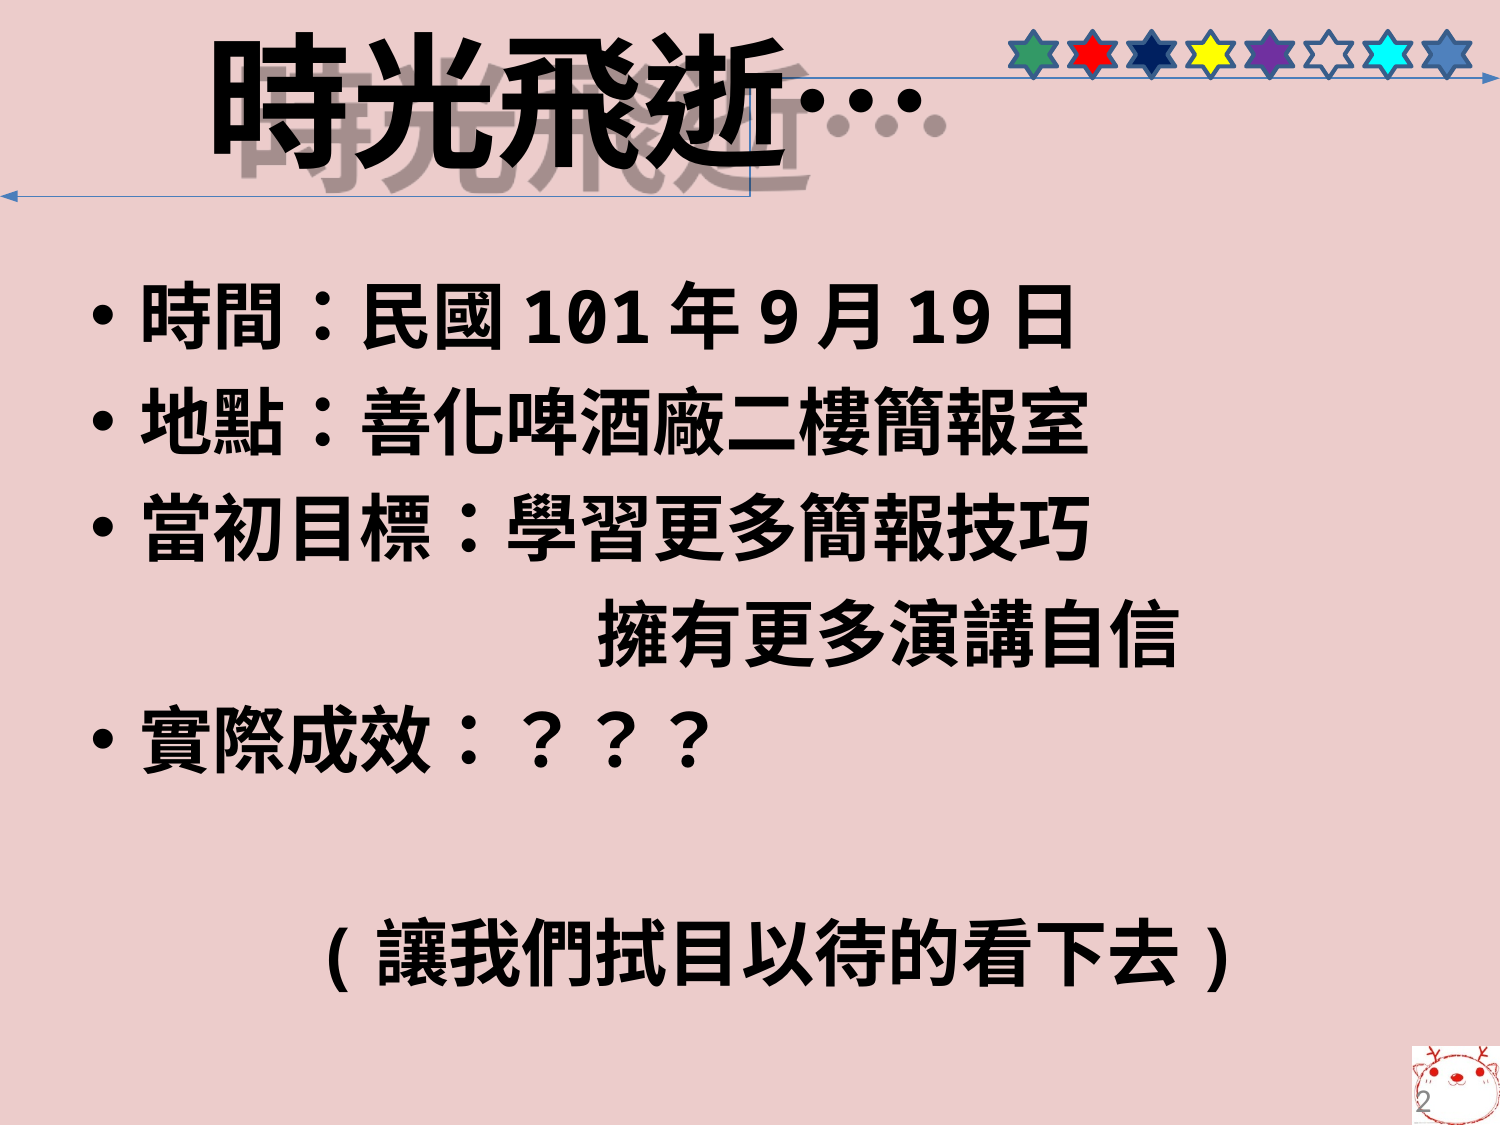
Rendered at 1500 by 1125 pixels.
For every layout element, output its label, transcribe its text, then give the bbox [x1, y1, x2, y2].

list 時間：民國101年9月19日 地點：善化啤酒廠二樓簡報室 當初目標：學習更多簡報技巧 擁有更多演講自信 實際成效：？？？ (讓我們拭目以待的看下去) [75, 262, 1426, 1005]
title 時光飛逝… [88, 0, 1052, 197]
text_box 2 [1399, 1069, 1490, 1125]
